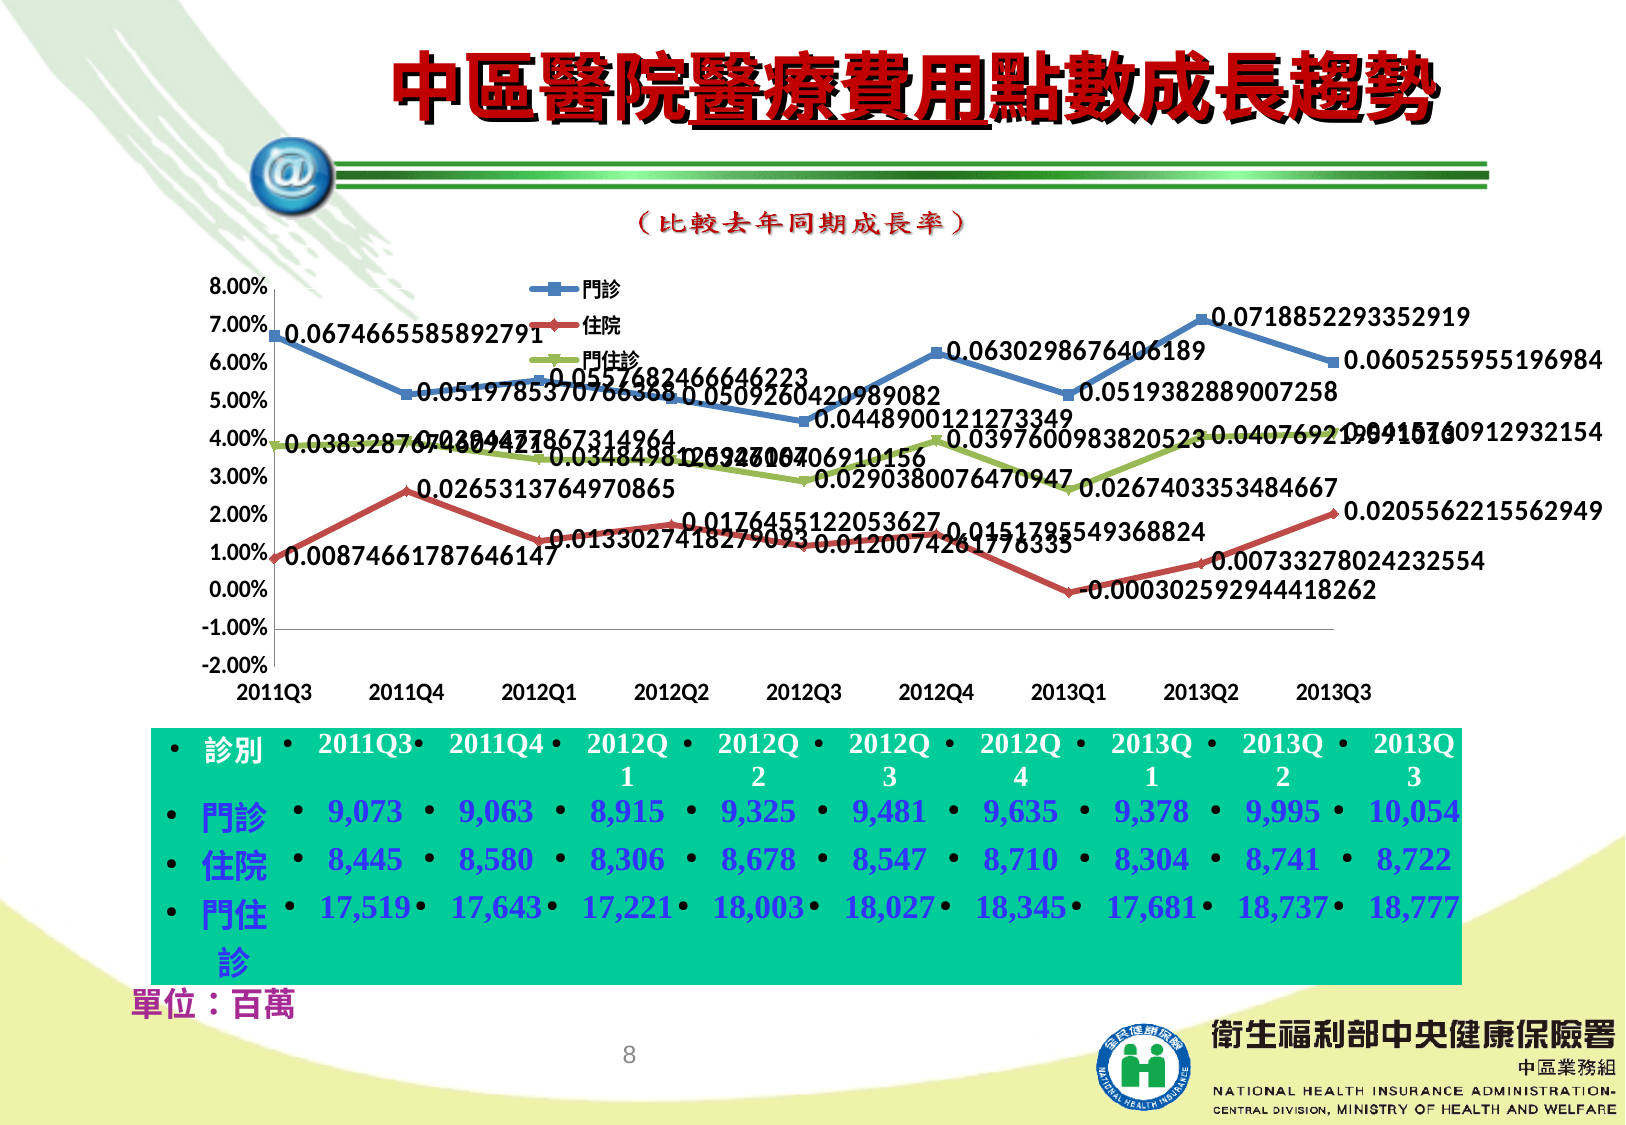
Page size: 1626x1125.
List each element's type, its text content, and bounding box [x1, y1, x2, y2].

table_cell 9,481 [807, 792, 938, 840]
table_cell 18,777 [1331, 889, 1462, 985]
table_cell 10,054 [1331, 792, 1462, 840]
table_cell 8,741 [1200, 840, 1331, 889]
table_cell 8,547 [807, 840, 938, 889]
table_header 2012Q1 [544, 728, 675, 792]
table_cell 8,915 [544, 792, 675, 840]
text_box [607, 1023, 987, 1084]
table_cell 8,722 [1331, 840, 1462, 889]
title 中區醫院醫療費用點數成長趨勢 [292, 31, 1534, 138]
table_cell 9,325 [675, 792, 807, 840]
table_header 2013Q1 [1069, 728, 1200, 792]
table_header 2011Q4 [413, 728, 544, 792]
table_header 2012Q3 [807, 728, 938, 792]
table_cell 門住診 [151, 889, 282, 976]
table_header 2011Q3 [282, 728, 413, 792]
table_header 診別 [151, 728, 282, 792]
table_header 2013Q2 [1200, 728, 1331, 792]
table_cell 17,643 [413, 889, 544, 976]
table_cell 9,635 [938, 792, 1069, 840]
table_cell 住院 [151, 840, 282, 889]
table_cell 9,995 [1200, 792, 1331, 840]
table_cell 9,378 [1069, 792, 1200, 840]
table_cell 18,003 [675, 889, 807, 985]
table_cell 門診 [151, 792, 282, 840]
table_cell 18,345 [938, 889, 1069, 985]
table_cell 8,304 [1069, 840, 1200, 889]
table_header 2012Q4 [938, 728, 1069, 792]
table_cell 9,063 [413, 792, 544, 840]
picture [600, 196, 1002, 241]
table_cell 8,445 [282, 840, 413, 889]
text_box 單位：百萬 [115, 976, 648, 1032]
table_cell 18,737 [1200, 889, 1331, 985]
table_cell 17,221 [544, 889, 675, 985]
chart [174, 267, 1604, 717]
table_header 2012Q2 [675, 728, 807, 792]
table_cell 17,519 [282, 889, 413, 976]
table_cell 8,306 [544, 840, 675, 889]
table_cell 9,073 [282, 792, 413, 840]
table_cell 8,710 [938, 840, 1069, 889]
table_header 2013Q3 [1331, 728, 1462, 792]
table_cell 17,681 [1069, 889, 1200, 985]
table_cell 8,580 [413, 840, 544, 889]
table_cell 8,678 [675, 840, 807, 889]
table_cell 18,027 [807, 889, 938, 985]
